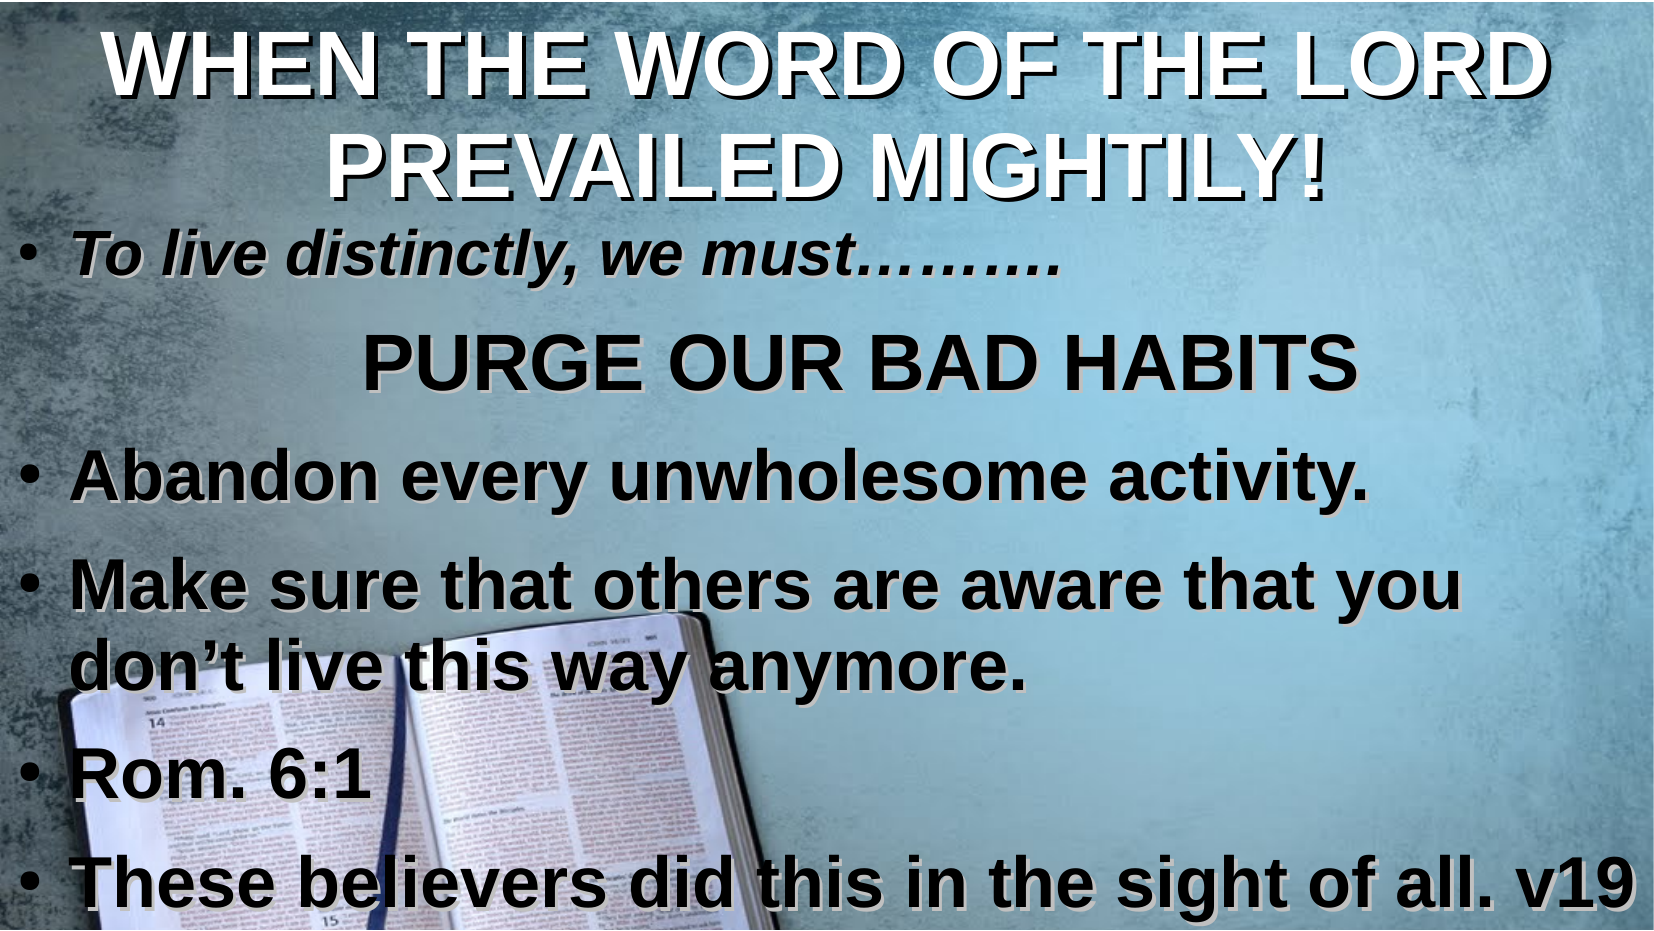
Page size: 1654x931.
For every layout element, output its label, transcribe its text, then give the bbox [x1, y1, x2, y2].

title WHEN THE WORD OF THE LORD PREVAILED MIGHTILY! [82, 12, 1571, 217]
picture [0, 2, 1654, 217]
list To live distinctly, we must………. PURGE OUR BAD HABITS Abandon every unwholesome activity. Make sure that others are aware that you don’t live this way anymore. Rom. 6:1 These believers did this in the sight of all. v19 [0, 217, 1654, 930]
